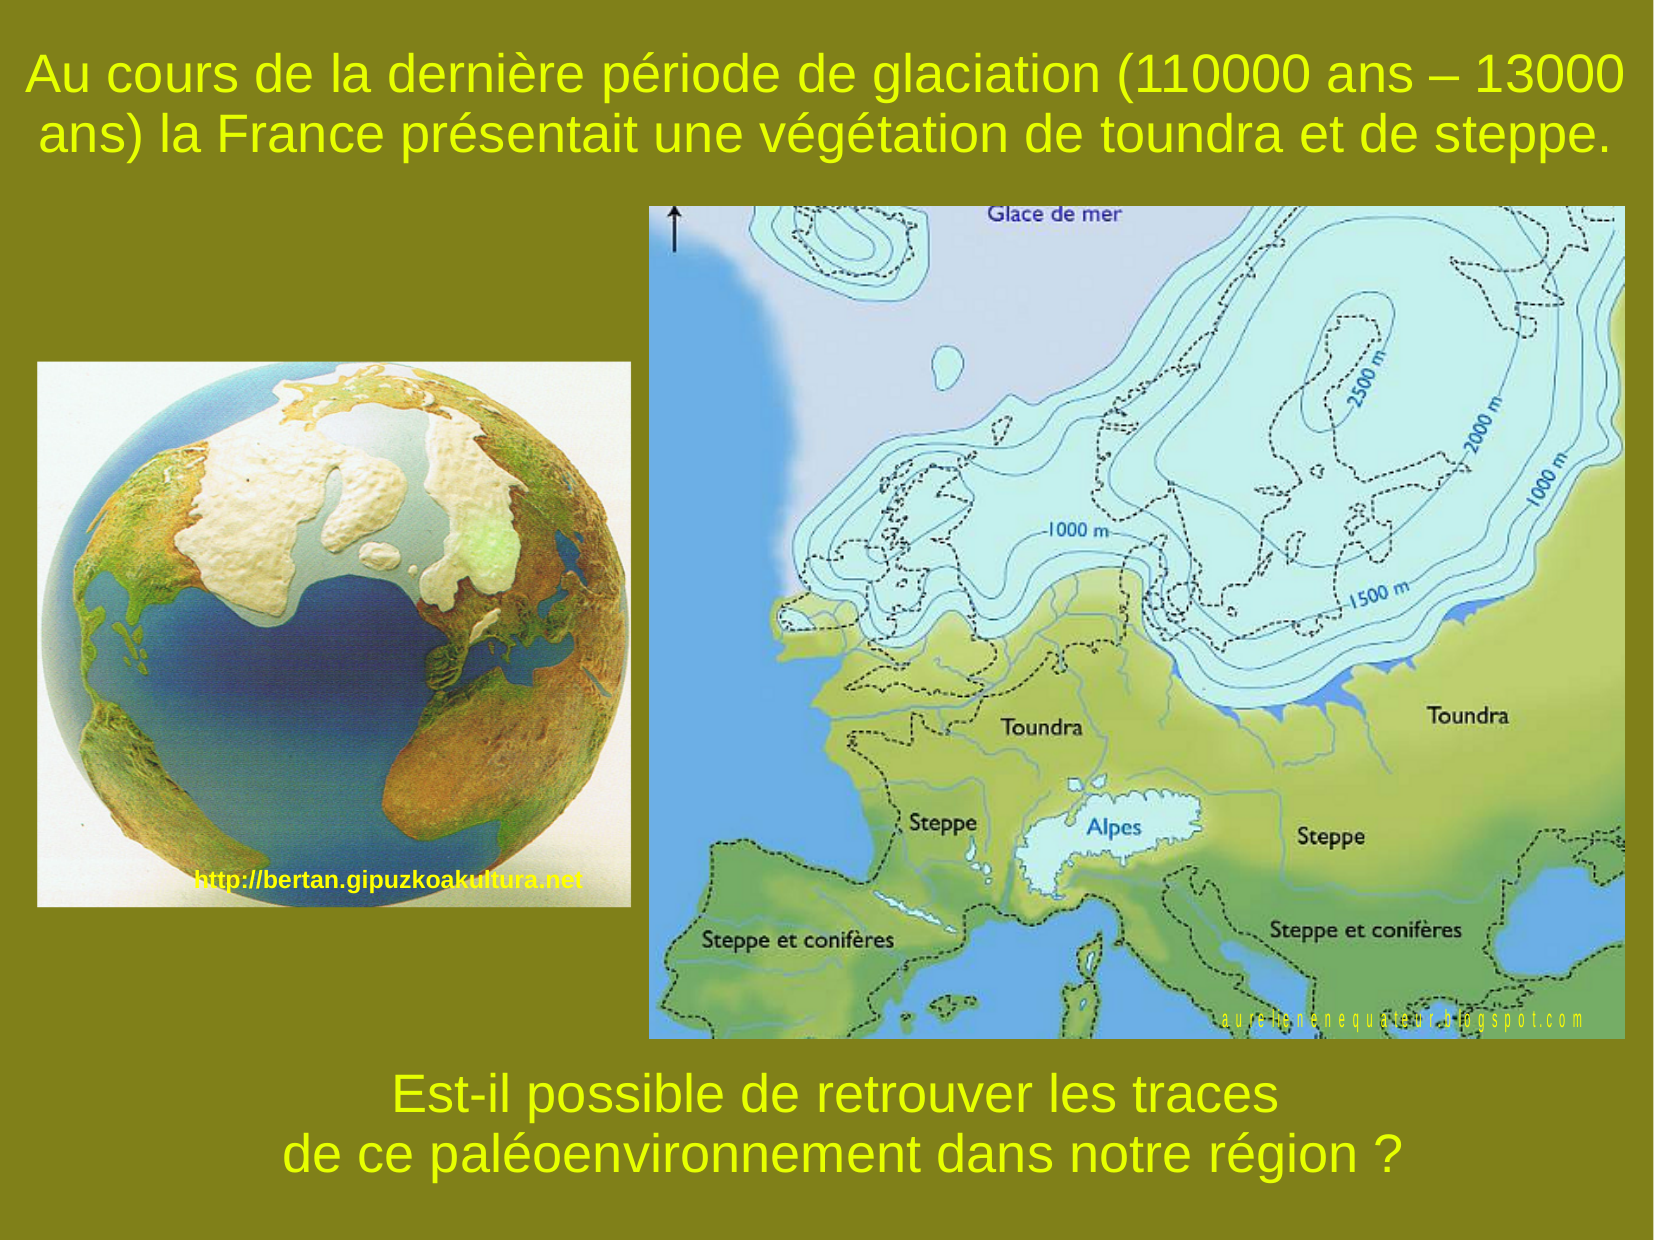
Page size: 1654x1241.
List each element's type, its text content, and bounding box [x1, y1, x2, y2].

picture [29, 206, 1654, 1039]
title Au cours de la dernière période de glaciation (110000 ans – 13000 ans) la France présentait une végétation de toundra et de steppe. [0, 0, 1654, 208]
text_box Est-il possible de retrouver les traces de ce paléoenvironnement dans notre région ? [48, 1062, 1625, 1185]
text_box http://bertan.gipuzkoakultura.net [178, 858, 649, 916]
